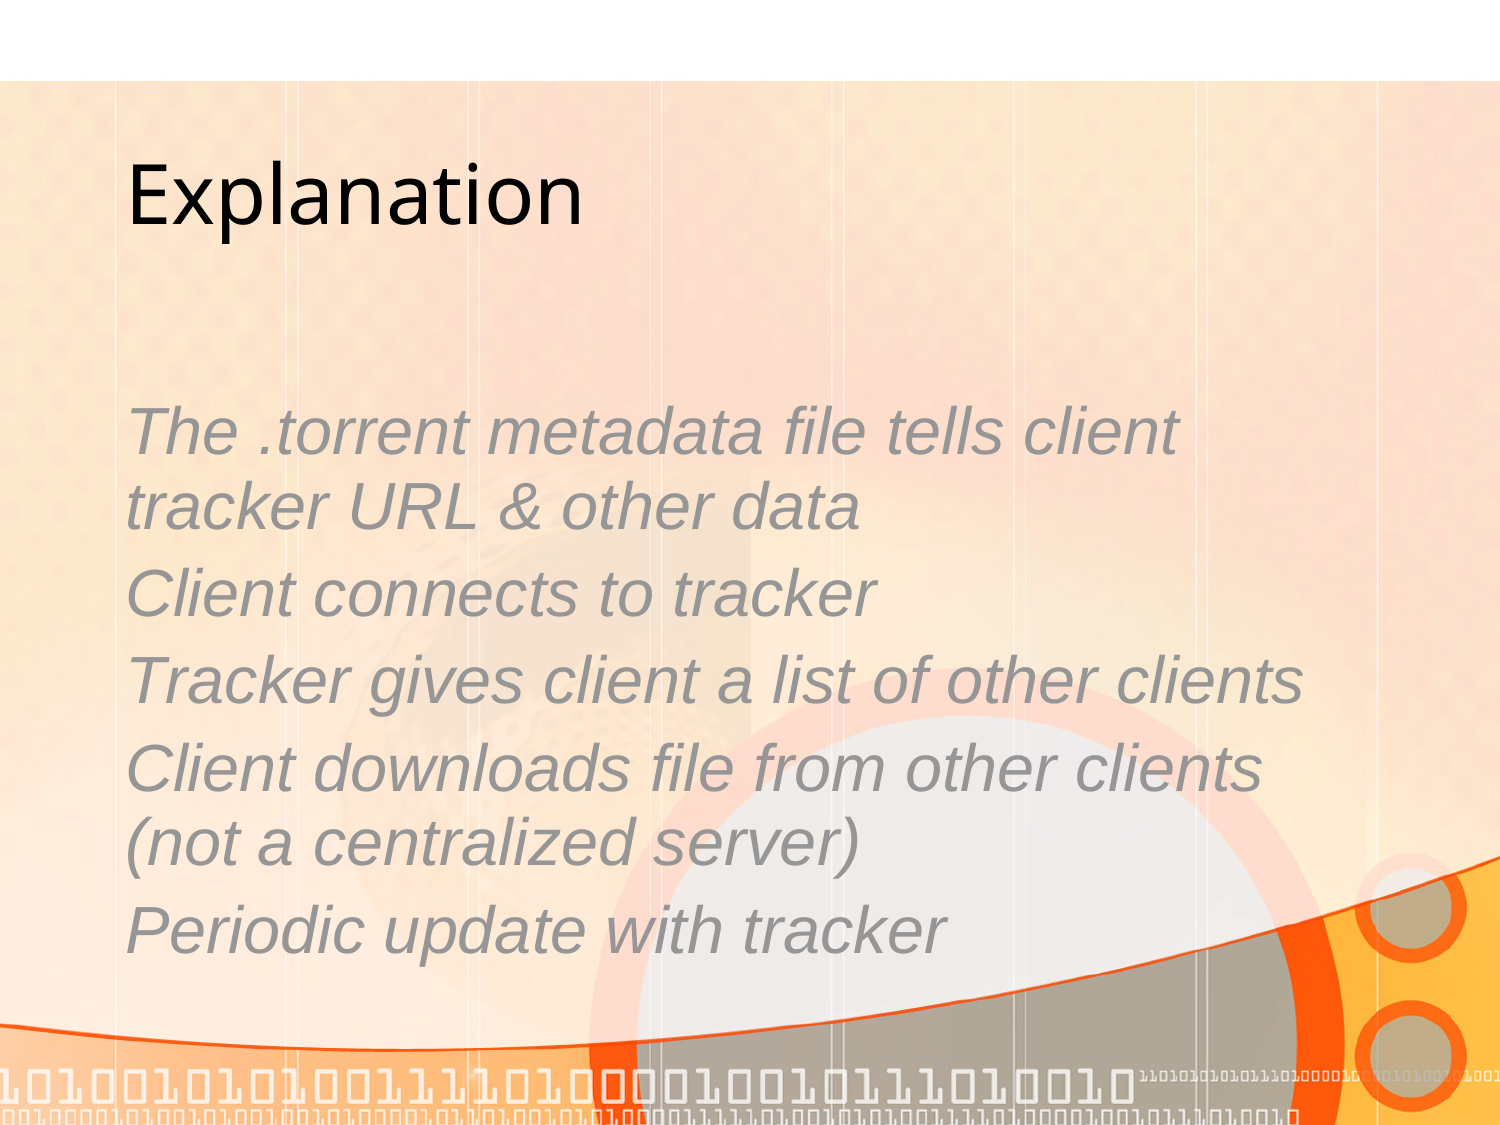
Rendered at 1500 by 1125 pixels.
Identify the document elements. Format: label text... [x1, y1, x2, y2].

title Explanation [125, 84, 1388, 300]
picture [0, 0, 1500, 1125]
subtitle The .torrent metadata file tells client tracker URL & other data Client connects to tracker Tracker gives client a list of other clients Client downloads file from other clients (not a centralized server) Periodic update with tracker [125, 363, 1388, 999]
